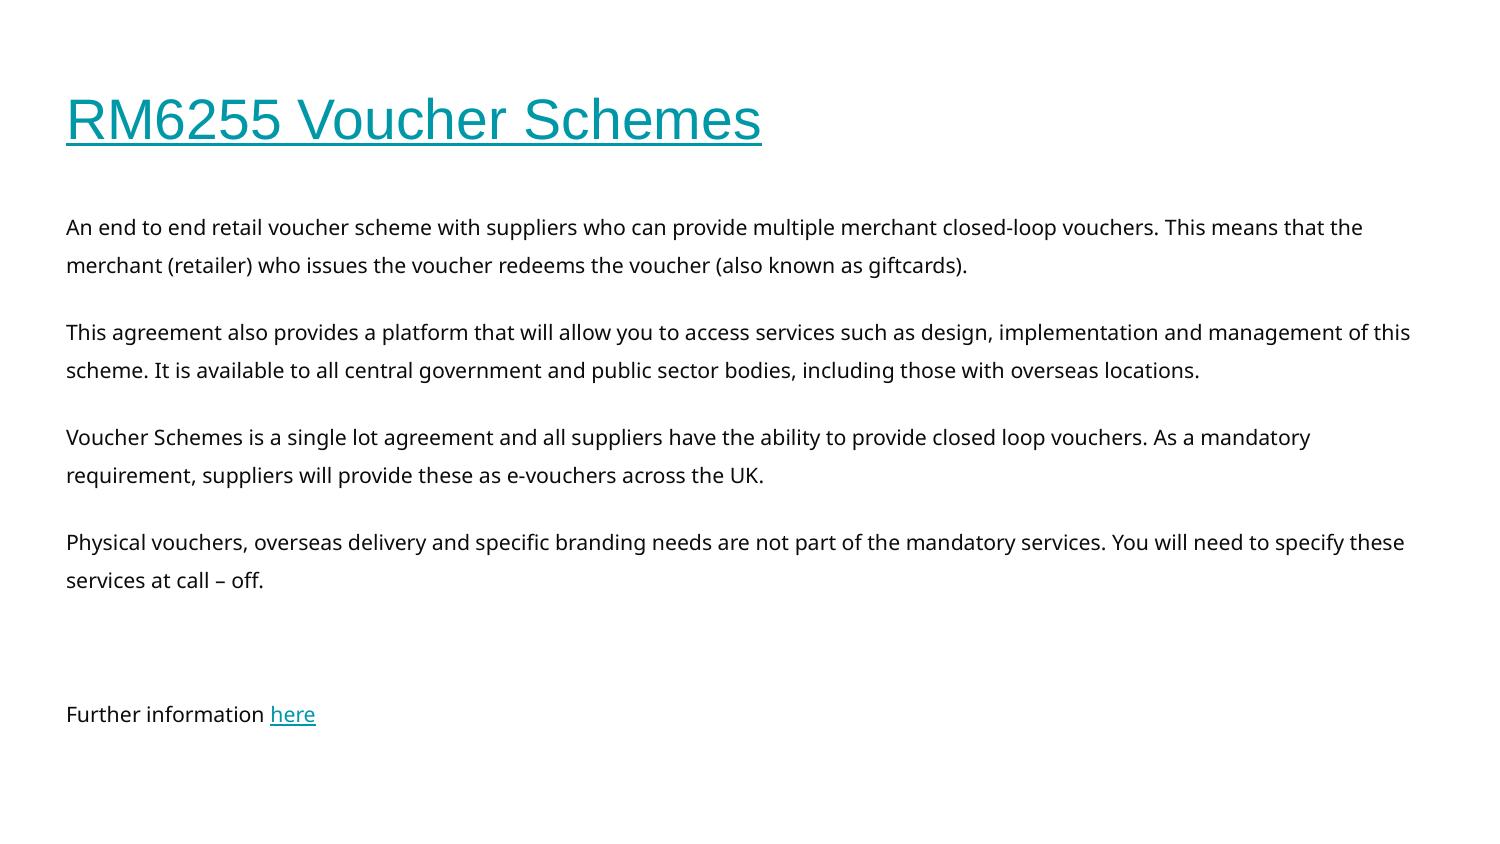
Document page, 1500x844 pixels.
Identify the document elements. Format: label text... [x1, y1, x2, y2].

title RM6255 Voucher Schemes [51, 72, 1449, 167]
list An end to end retail voucher scheme with suppliers who can provide multiple merchant closed-loop vouchers. This means that the merchant (retailer) who issues the voucher redeems the voucher (also known as giftcards). This agreement also provides a platform that will allow you to access services such as design, implementation and management of this scheme. It is available to all central government and public sector bodies, including those with overseas locations. Voucher Schemes is a single lot agreement and all suppliers have the ability to provide closed loop vouchers. As a mandatory requirement, suppliers will provide these as e-vouchers across the UK. Physical vouchers, overseas delivery and specific branding needs are not part of the mandatory services. You will need to specify these services at call – off. Further information here [51, 189, 1449, 750]
